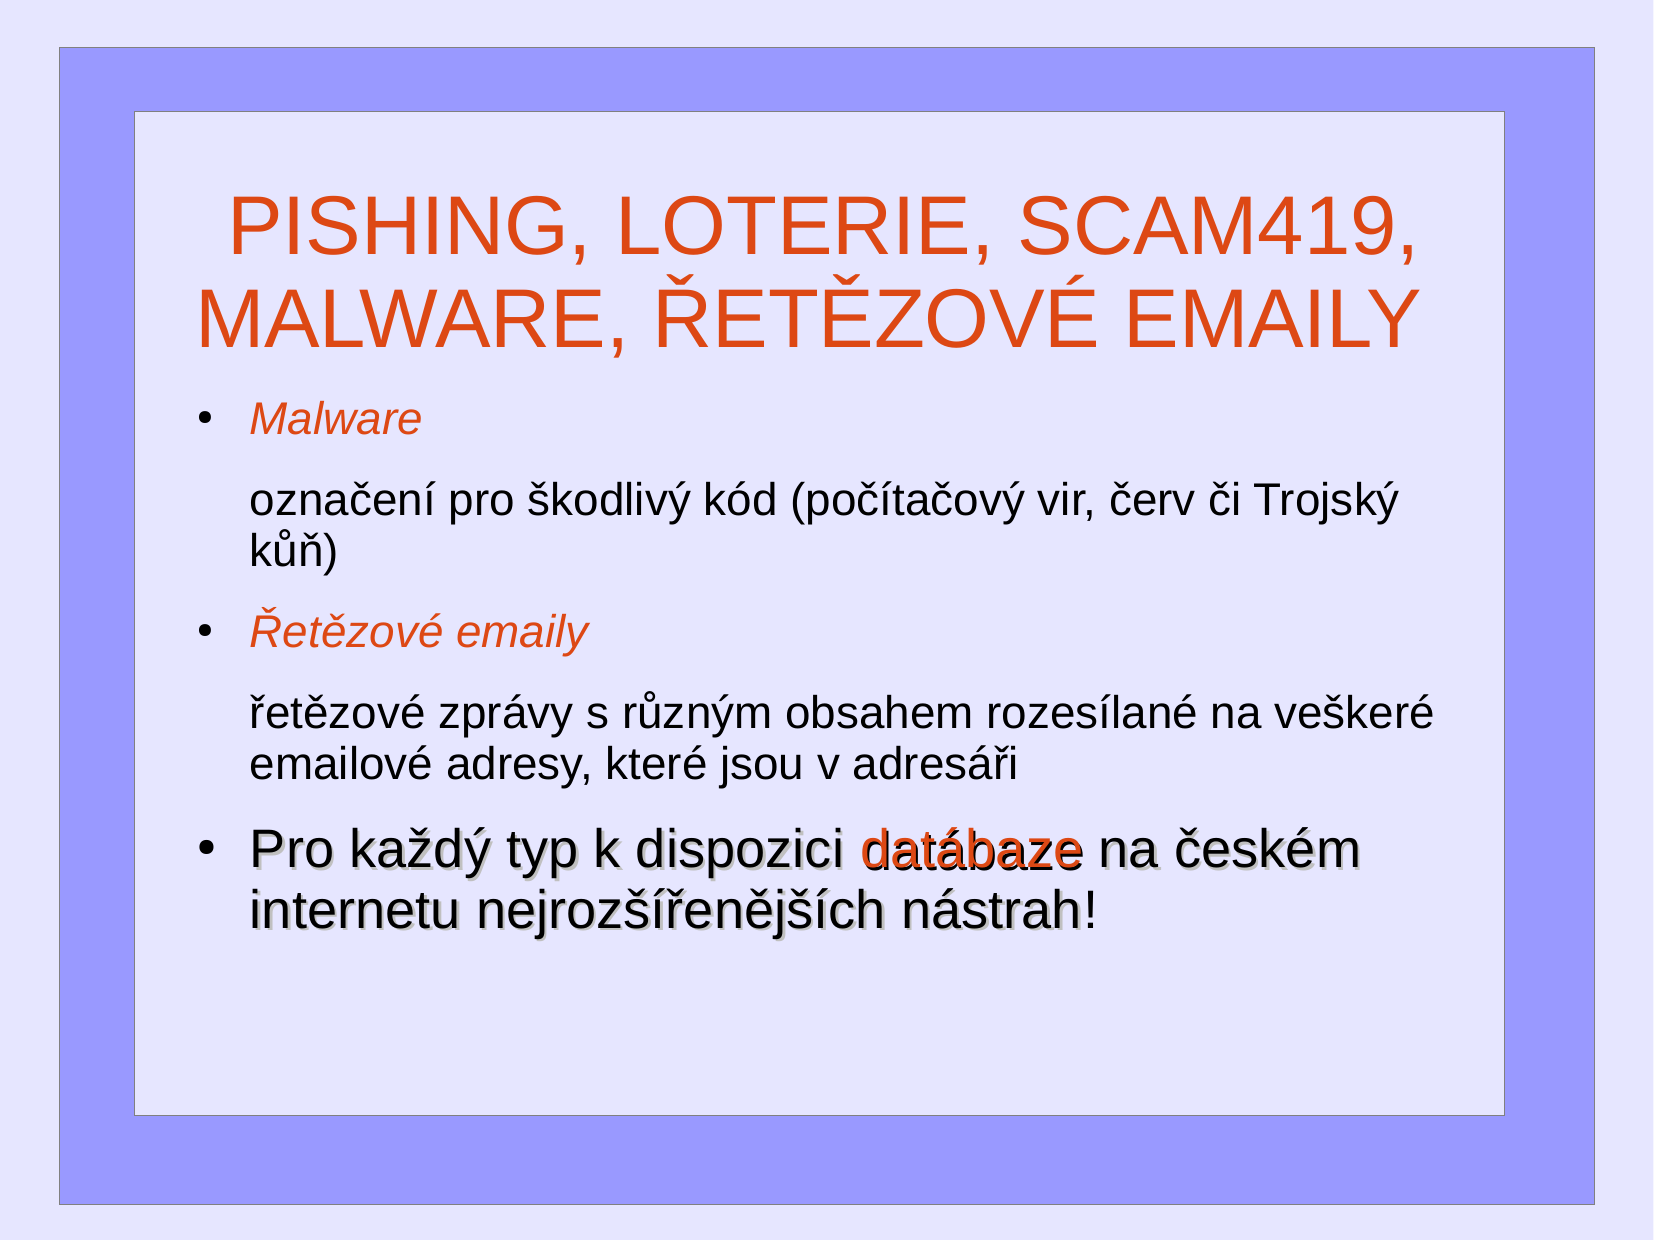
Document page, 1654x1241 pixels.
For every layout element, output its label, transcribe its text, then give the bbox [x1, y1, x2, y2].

title PISHING, LOTERIE, SCAM419, MALWARE, ŘETĚZOVÉ EMAILY [141, 174, 1477, 370]
list Malware označení pro škodlivý kód (počítačový vir, červ či Trojský kůň) Řetězové emaily řetězové zprávy s různým obsahem rozesílané na veškeré emailové adresy, které jsou v adresáři Pro každý typ k dispozici datábaze na českém internetu nejrozšířenějších nástrah! [179, 393, 1495, 1056]
text_box [59, 47, 1595, 1205]
list [82, 290, 1538, 634]
